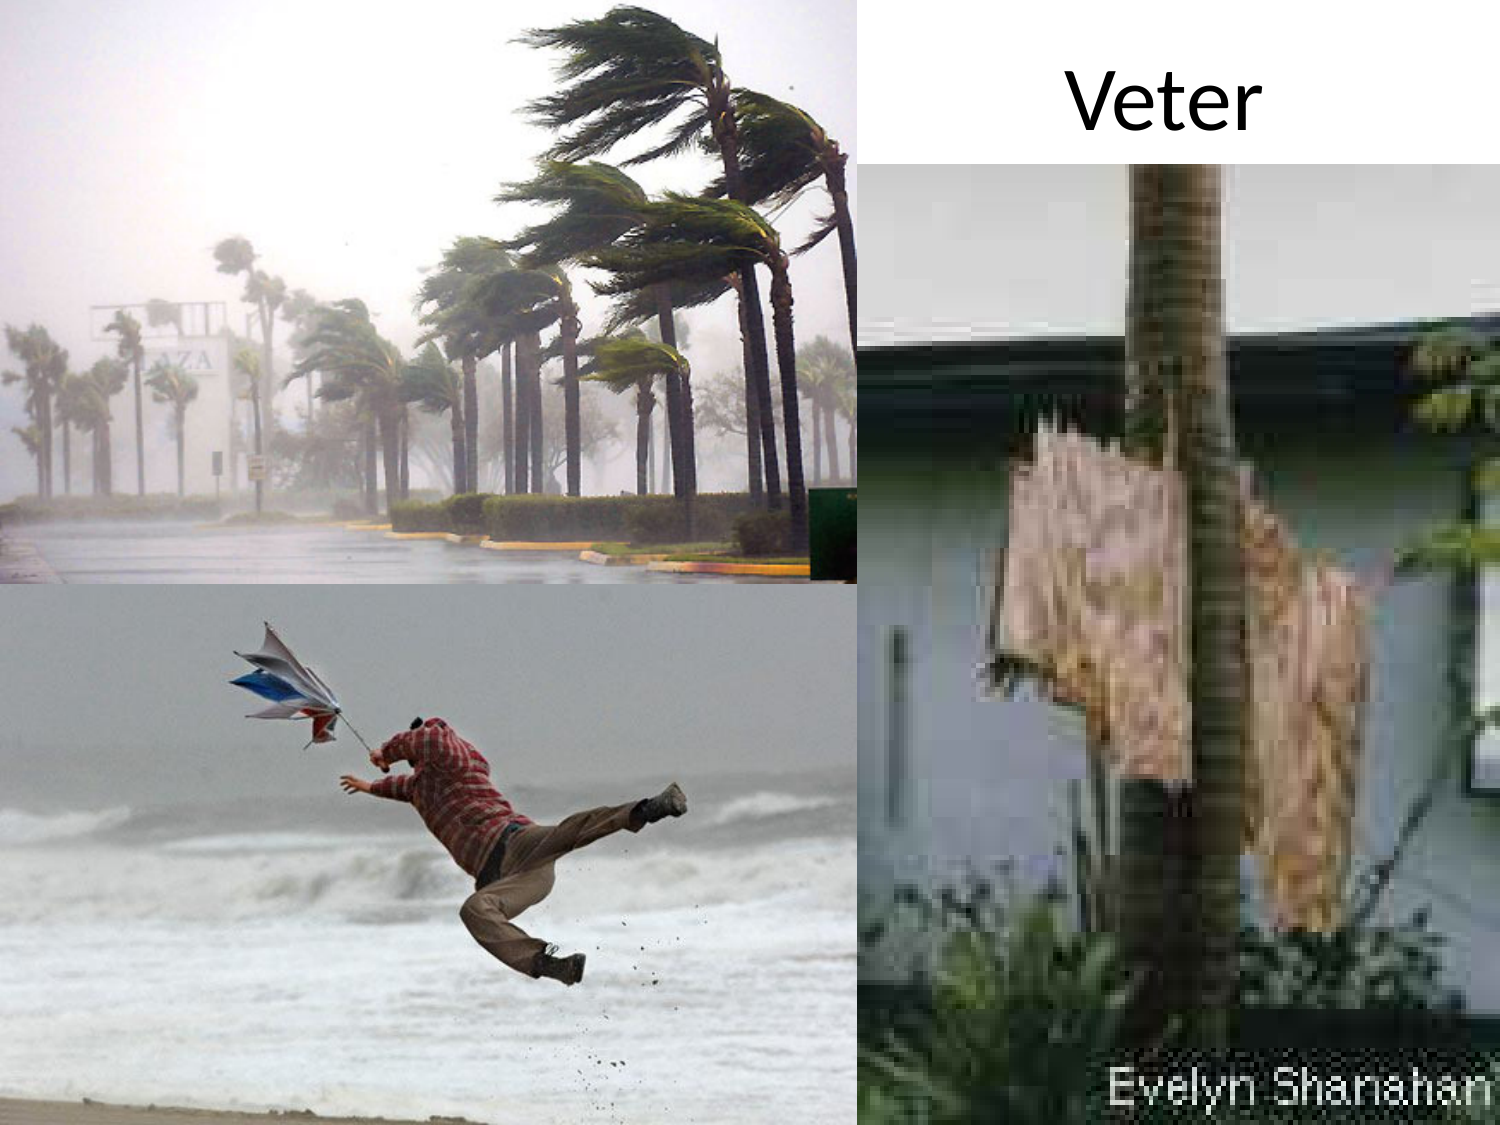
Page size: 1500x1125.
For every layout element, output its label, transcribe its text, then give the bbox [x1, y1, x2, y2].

title Veter [903, 0, 1425, 164]
picture [0, 0, 1500, 1125]
